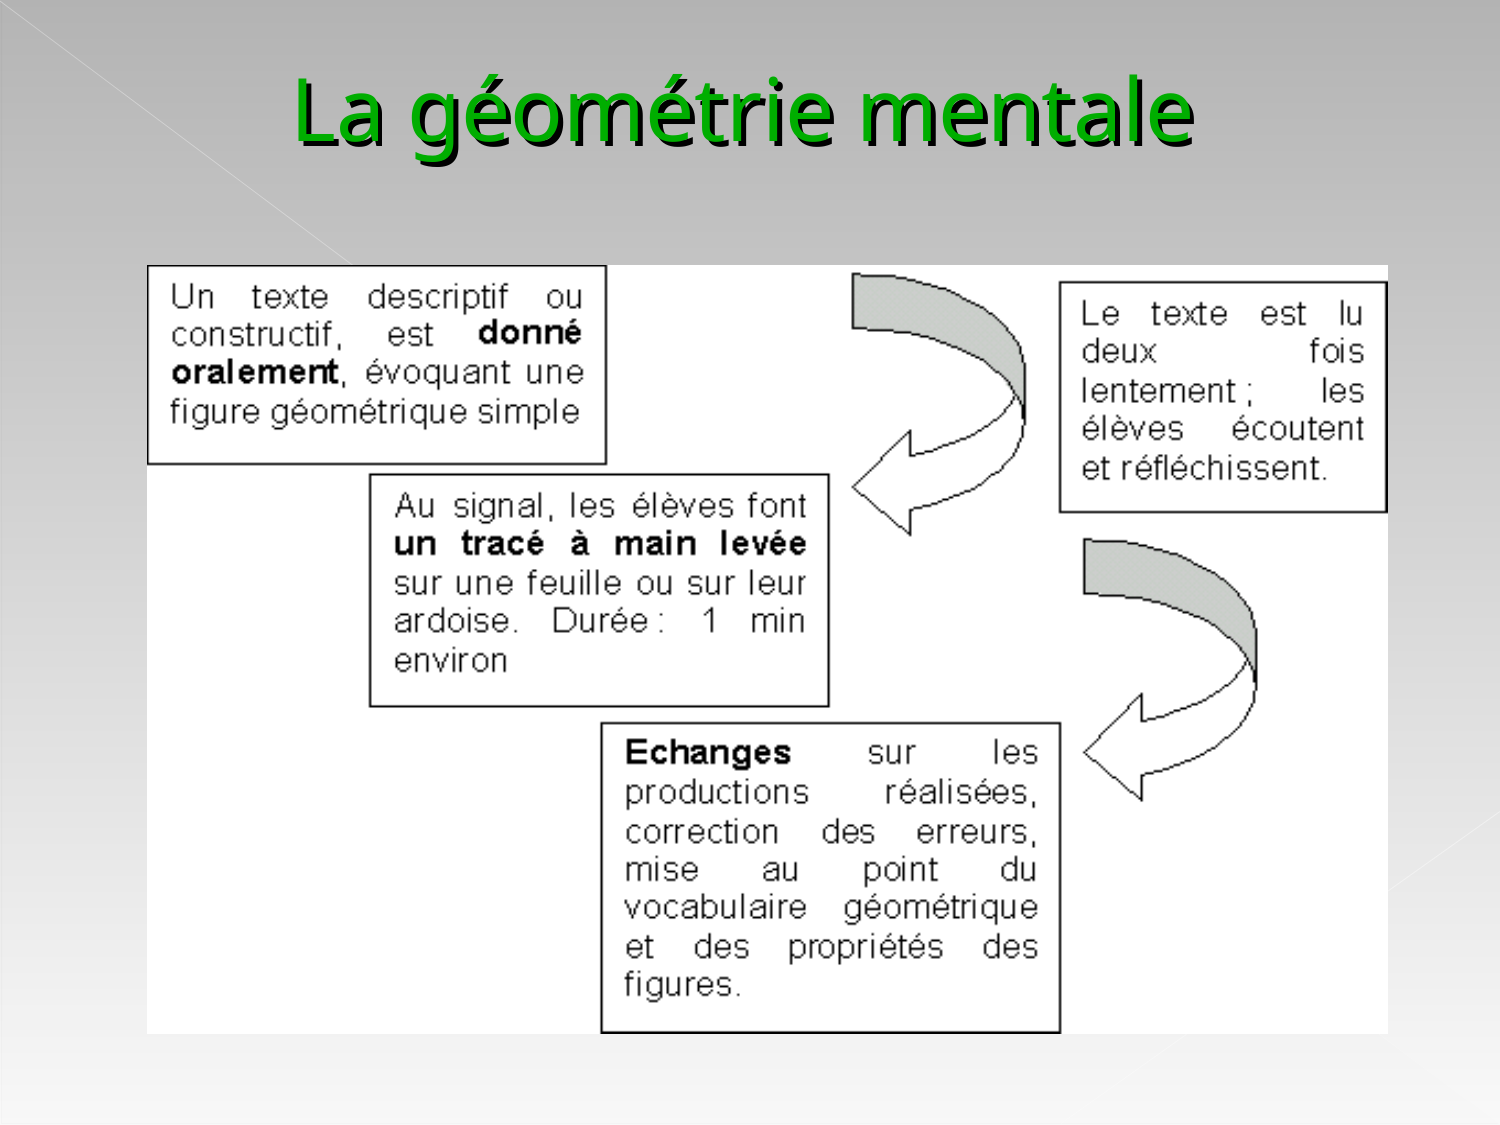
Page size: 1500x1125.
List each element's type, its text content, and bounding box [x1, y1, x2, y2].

title La géométrie mentale [67, 0, 1418, 215]
picture [147, 265, 1388, 1034]
